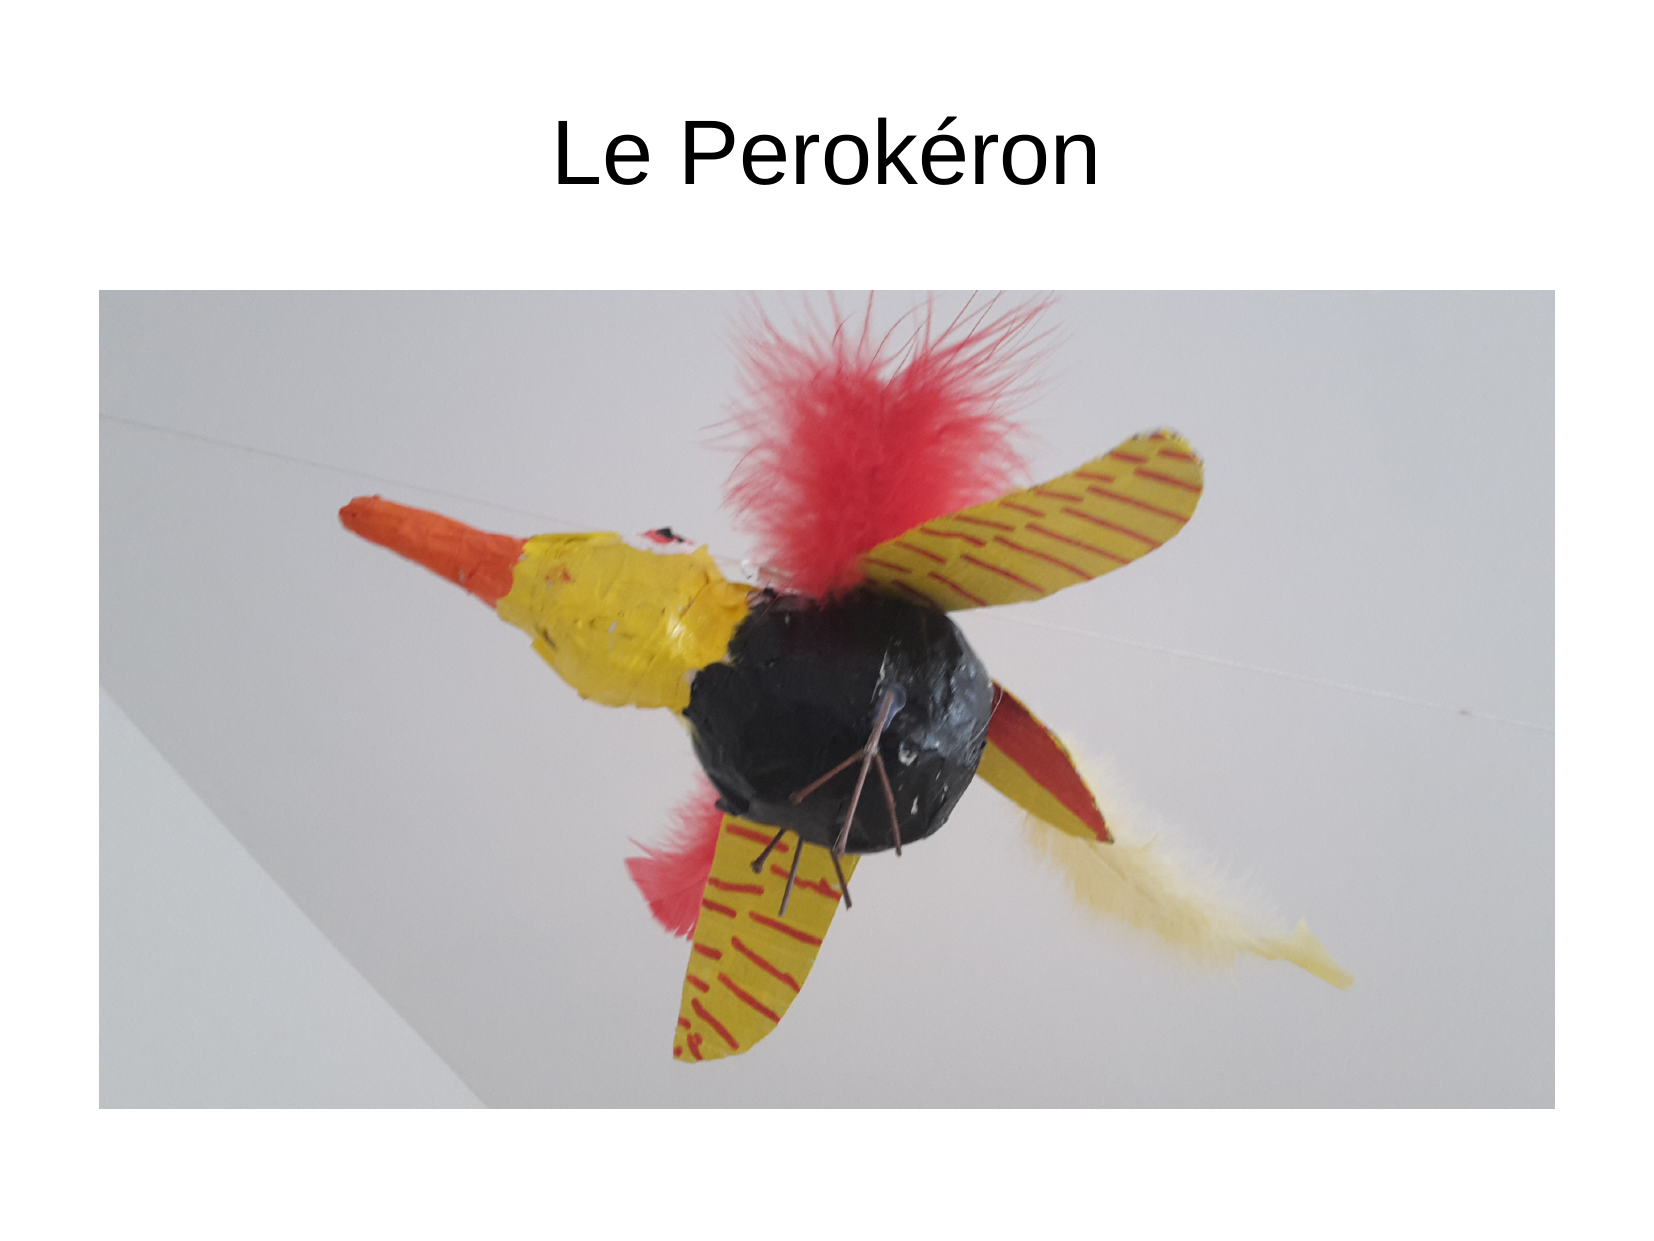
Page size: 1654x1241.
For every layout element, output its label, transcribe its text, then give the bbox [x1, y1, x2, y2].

title Le Perokéron [82, 49, 1571, 257]
picture [99, 290, 1555, 1109]
